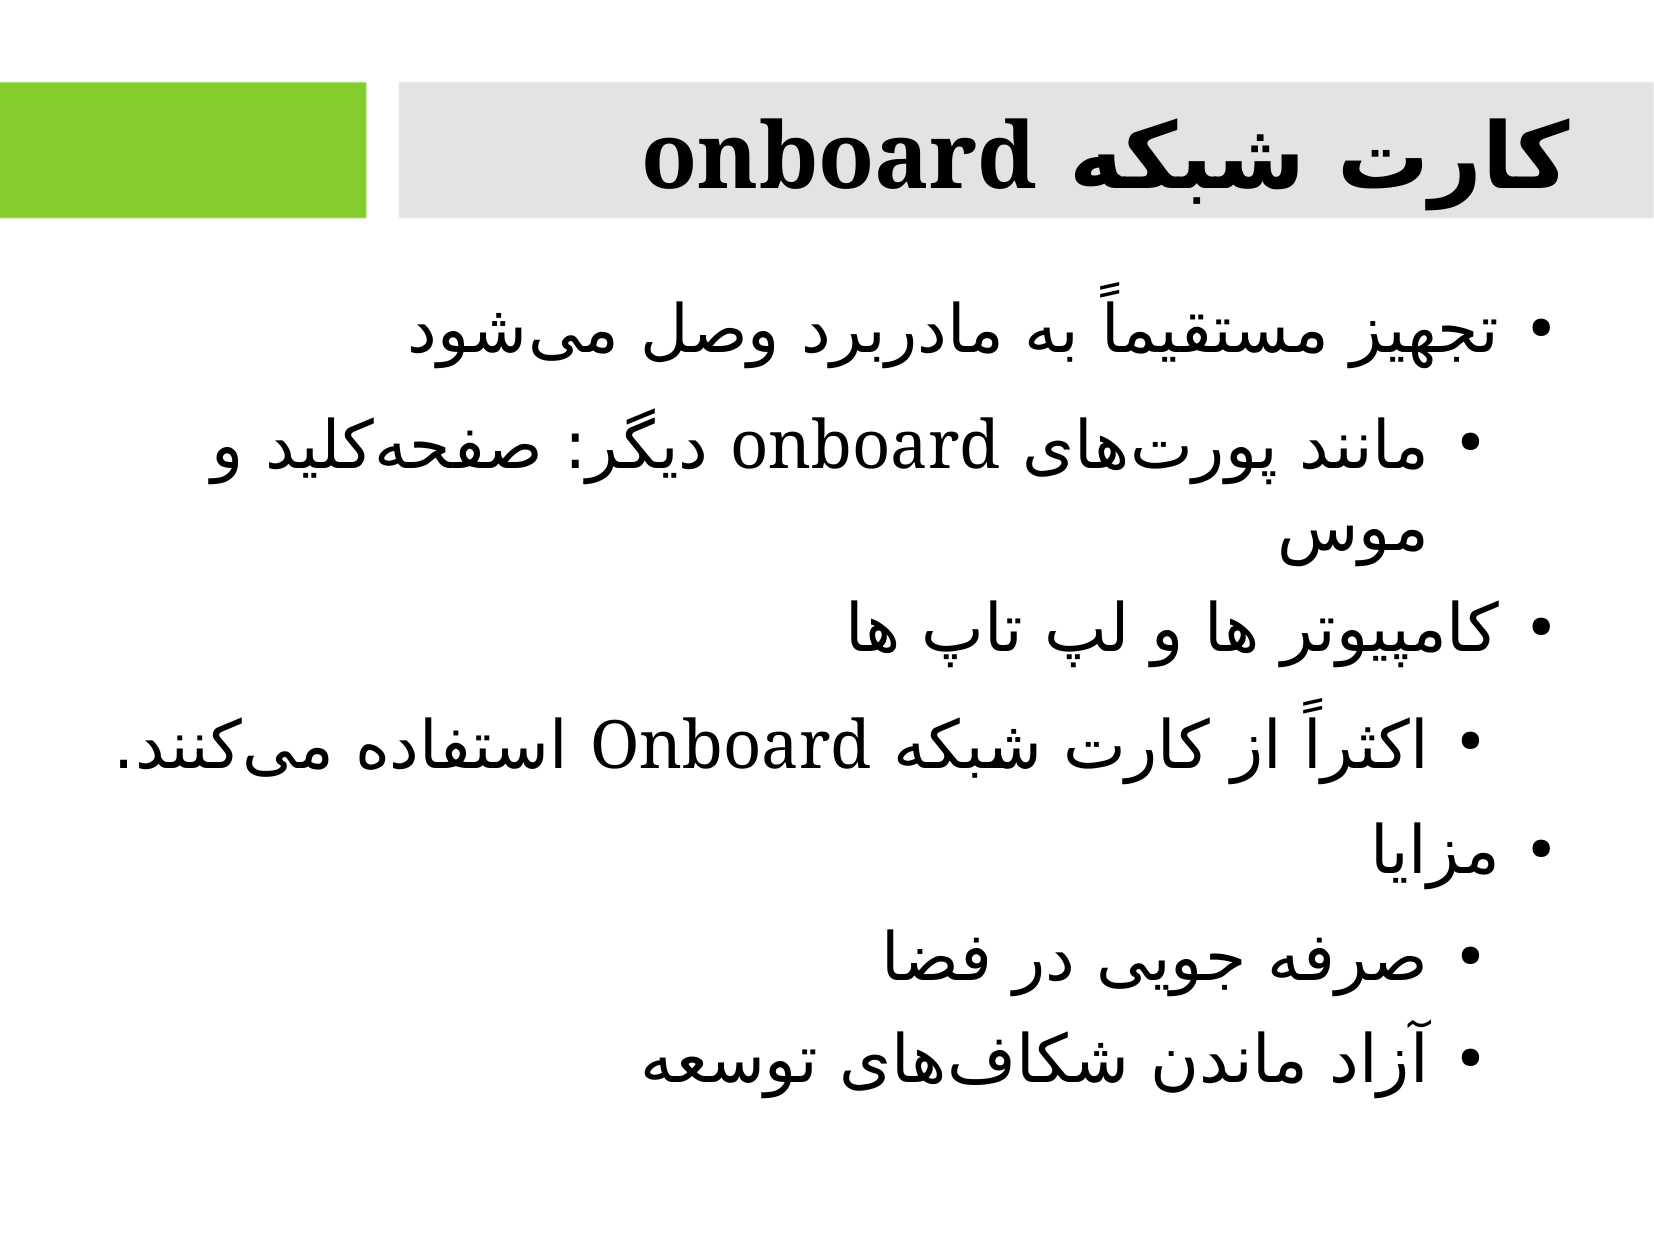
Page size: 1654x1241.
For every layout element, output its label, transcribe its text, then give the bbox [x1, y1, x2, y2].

picture [0, 0, 1654, 1241]
list تجهیز مستقیماً به مادربرد وصل می‌شود مانند پورت‌های onboard دیگر: صفحه‌کلید و موس کامپیوتر ها و لپ تاپ ها اکثراً از کارت شبکه Onboard استفاده می‌کنند. مزایا صرفه جویی در فضا آزاد ماندن شکاف‌های توسعه [82, 290, 1571, 1182]
title کارت شبکه onboard [82, 49, 1571, 257]
